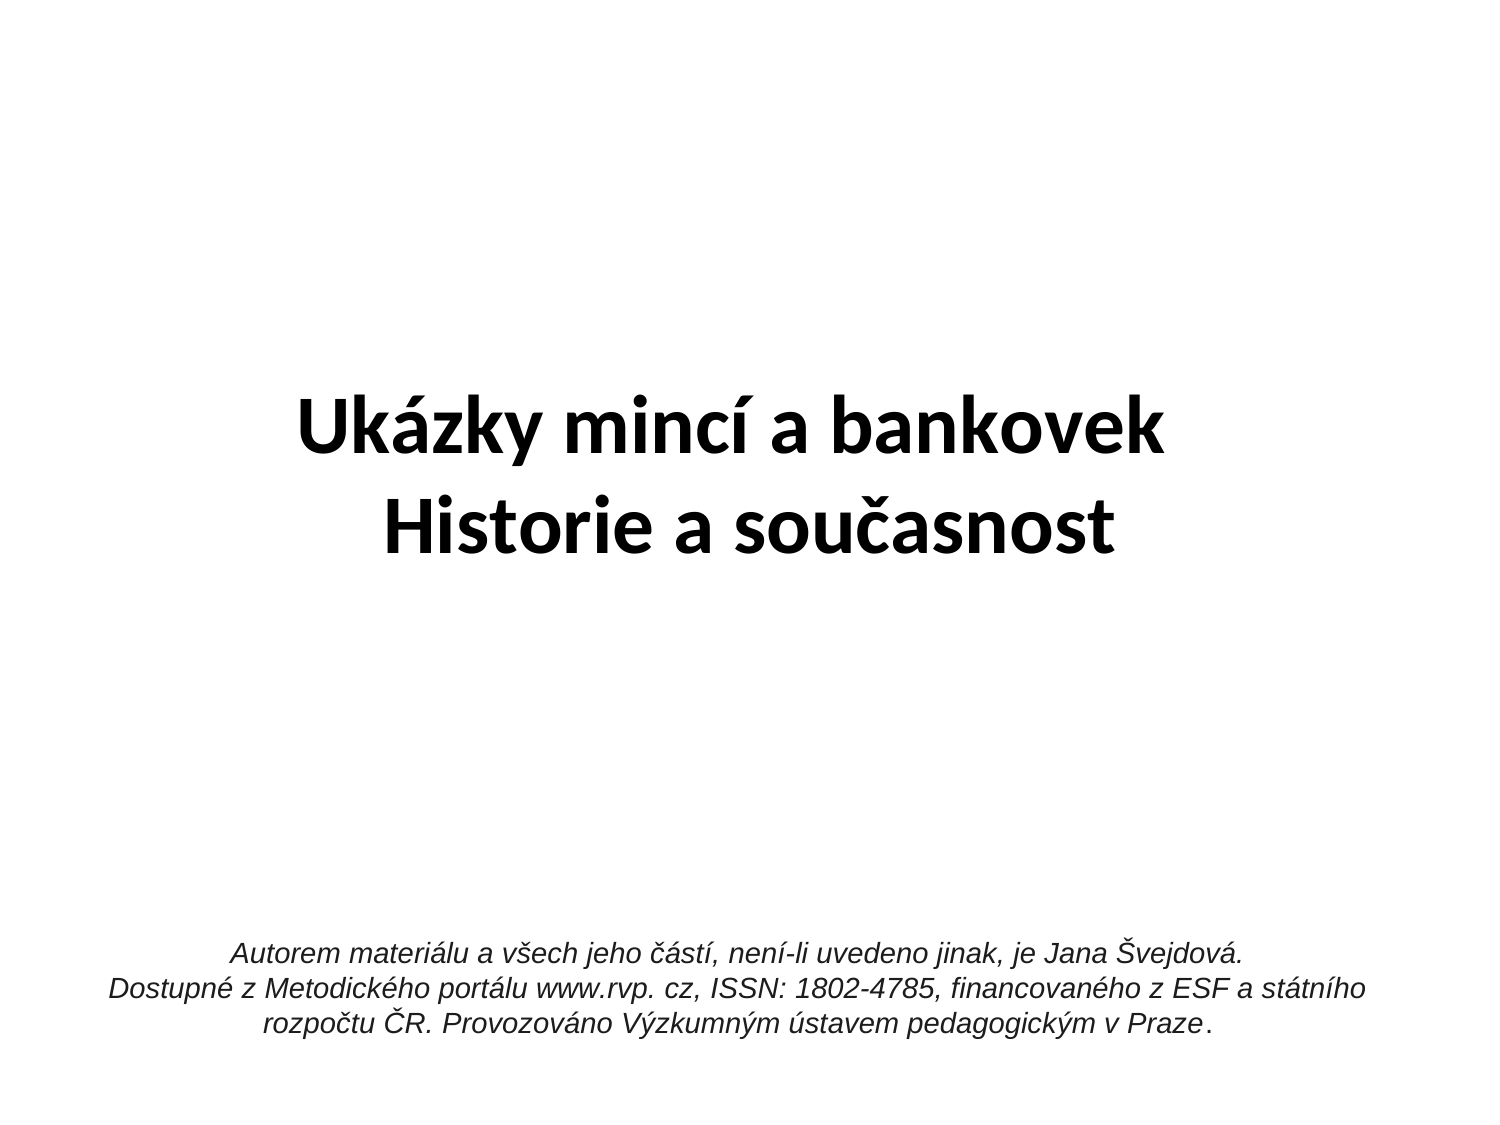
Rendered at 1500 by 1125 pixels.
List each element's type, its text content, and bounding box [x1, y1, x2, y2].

title Ukázky mincí a bankovek Historie a současnost [112, 262, 1388, 678]
text_box Autorem materiálu a všech jeho částí, není-li uvedeno jinak, je Jana Švejdová. Dostupné z Metodického portálu www.rvp. cz, ISSN: 1802-4785, financovaného z ESF a státního rozpočtu ČR. Provozováno Výzkumným ústavem pedagogickým v Praze. [76, 927, 1400, 1048]
